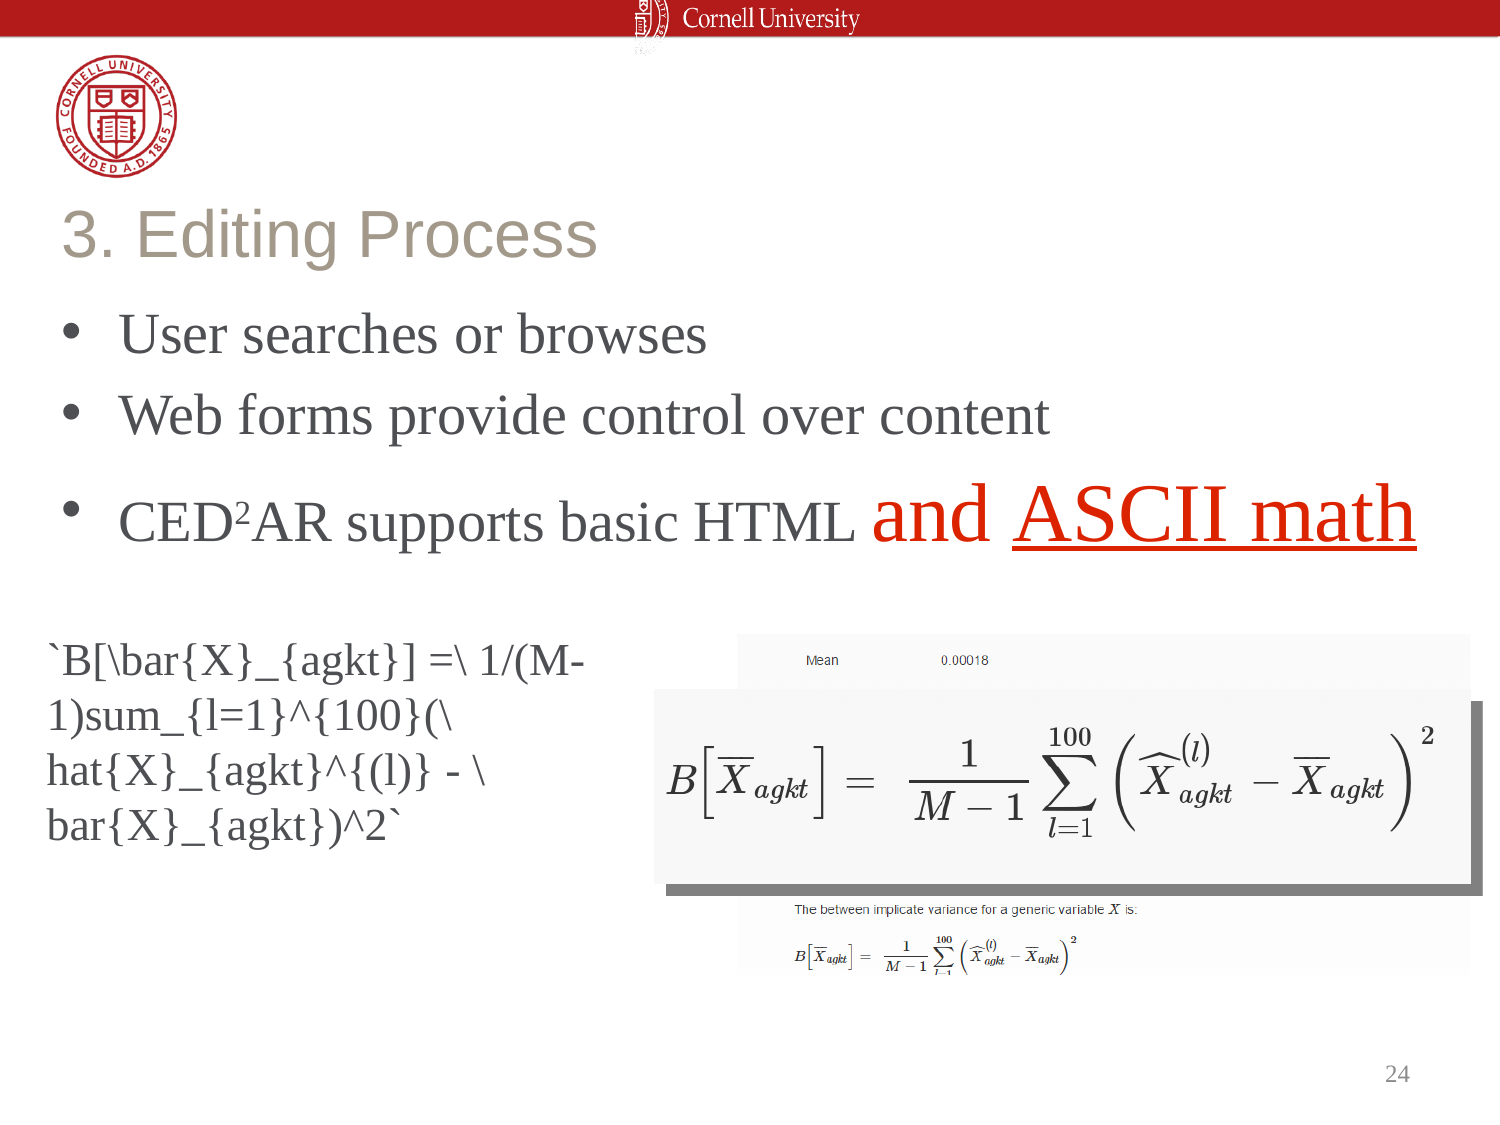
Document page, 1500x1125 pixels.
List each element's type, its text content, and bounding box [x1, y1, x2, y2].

slide_number <number> [1074, 1042, 1425, 1103]
title 3. Editing Process [46, 174, 1471, 288]
list User searches or browses Web forms provide control over content CED2AR supports basic HTML and ASCII math [46, 288, 1471, 634]
picture [50, 50, 195, 174]
list `B[\bar{X}_{agkt}] =\ 1/(M-1)sum_{l=1}^{100}(\hat{X}_{agkt}^{(l)} - \bar{X}_{agkt})^2` [46, 630, 742, 943]
picture [654, 634, 1471, 884]
picture [635, 0, 860, 60]
picture [737, 896, 1471, 975]
